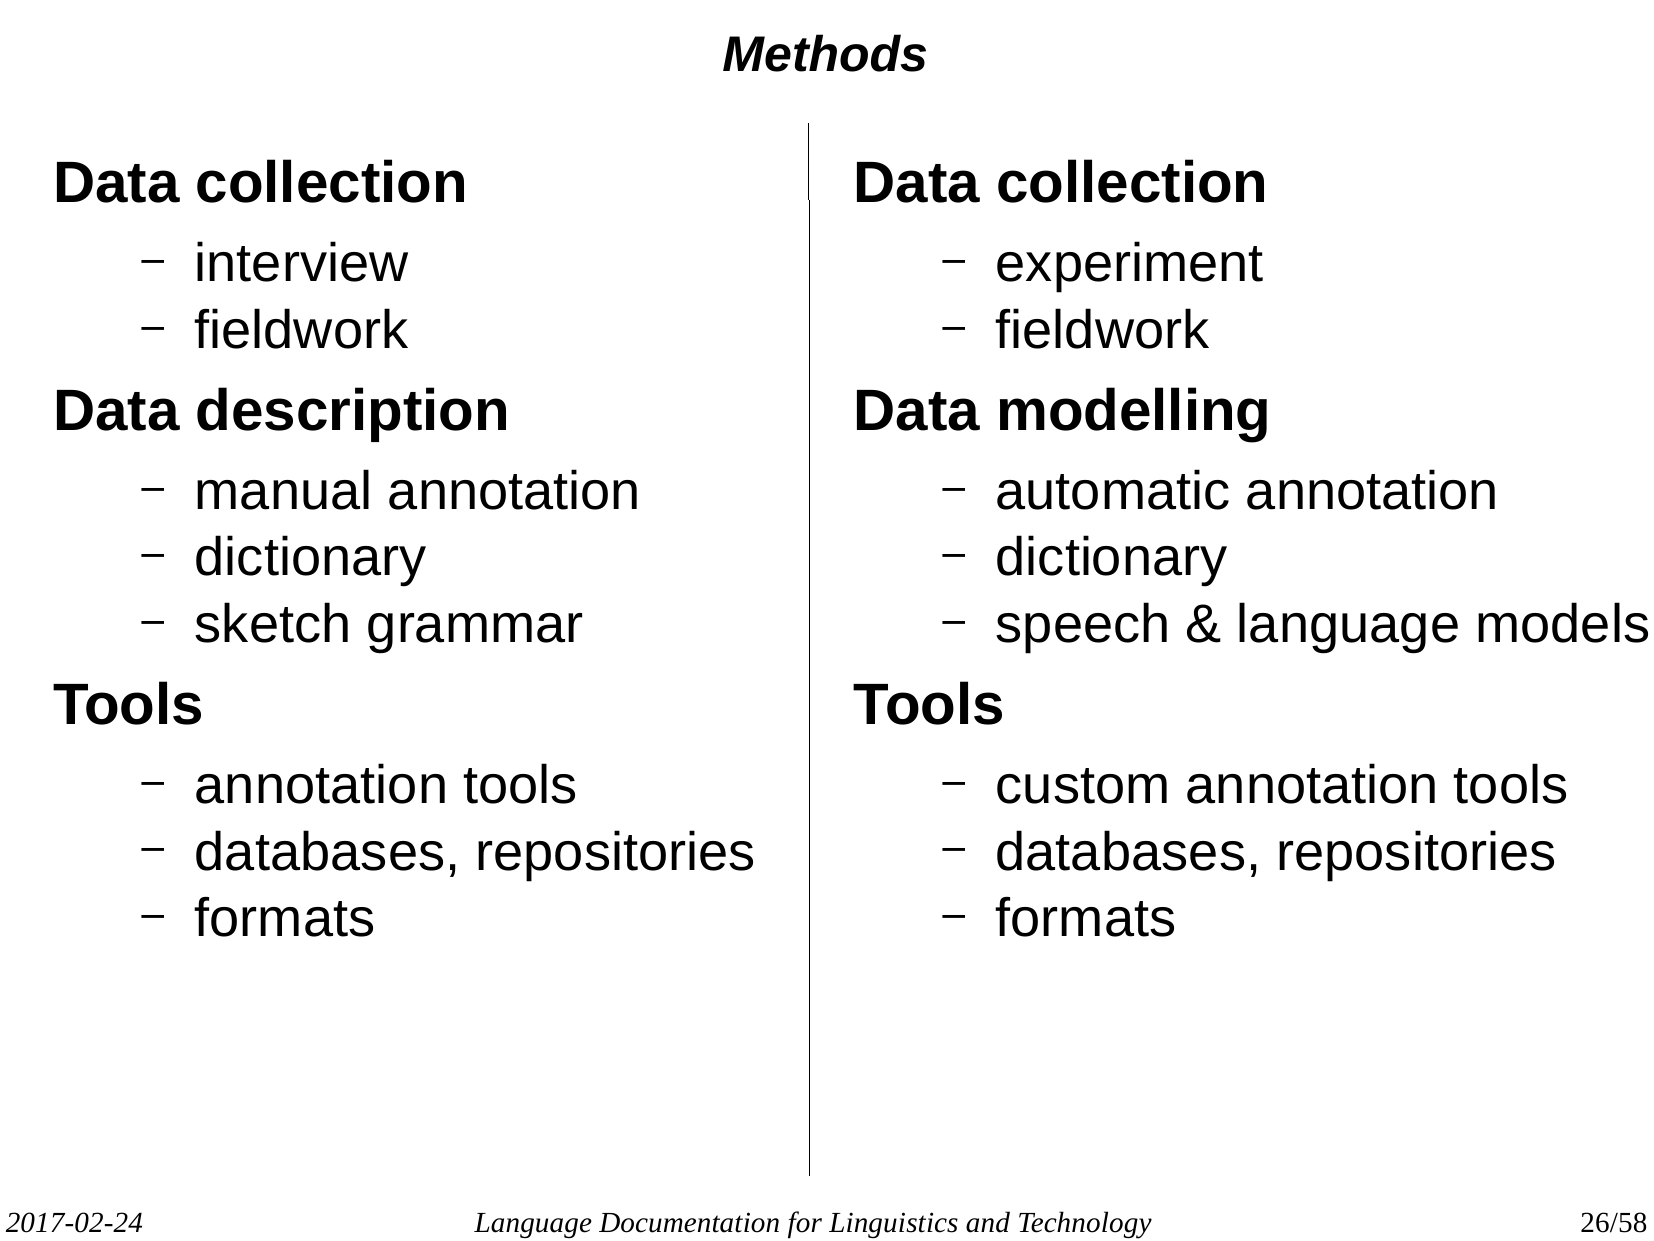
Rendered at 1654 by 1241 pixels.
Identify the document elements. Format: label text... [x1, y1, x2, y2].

title Methods [0, 2, 1654, 106]
list Data collection interview fieldwork Data description manual annotation dictionary sketch grammar Tools annotation tools databases, repositories formats [53, 150, 853, 1141]
list Data collection experiment fieldwork Data modelling automatic annotation dictionary speech & language models Tools custom annotation tools databases, repositories formats [853, 150, 1654, 1141]
